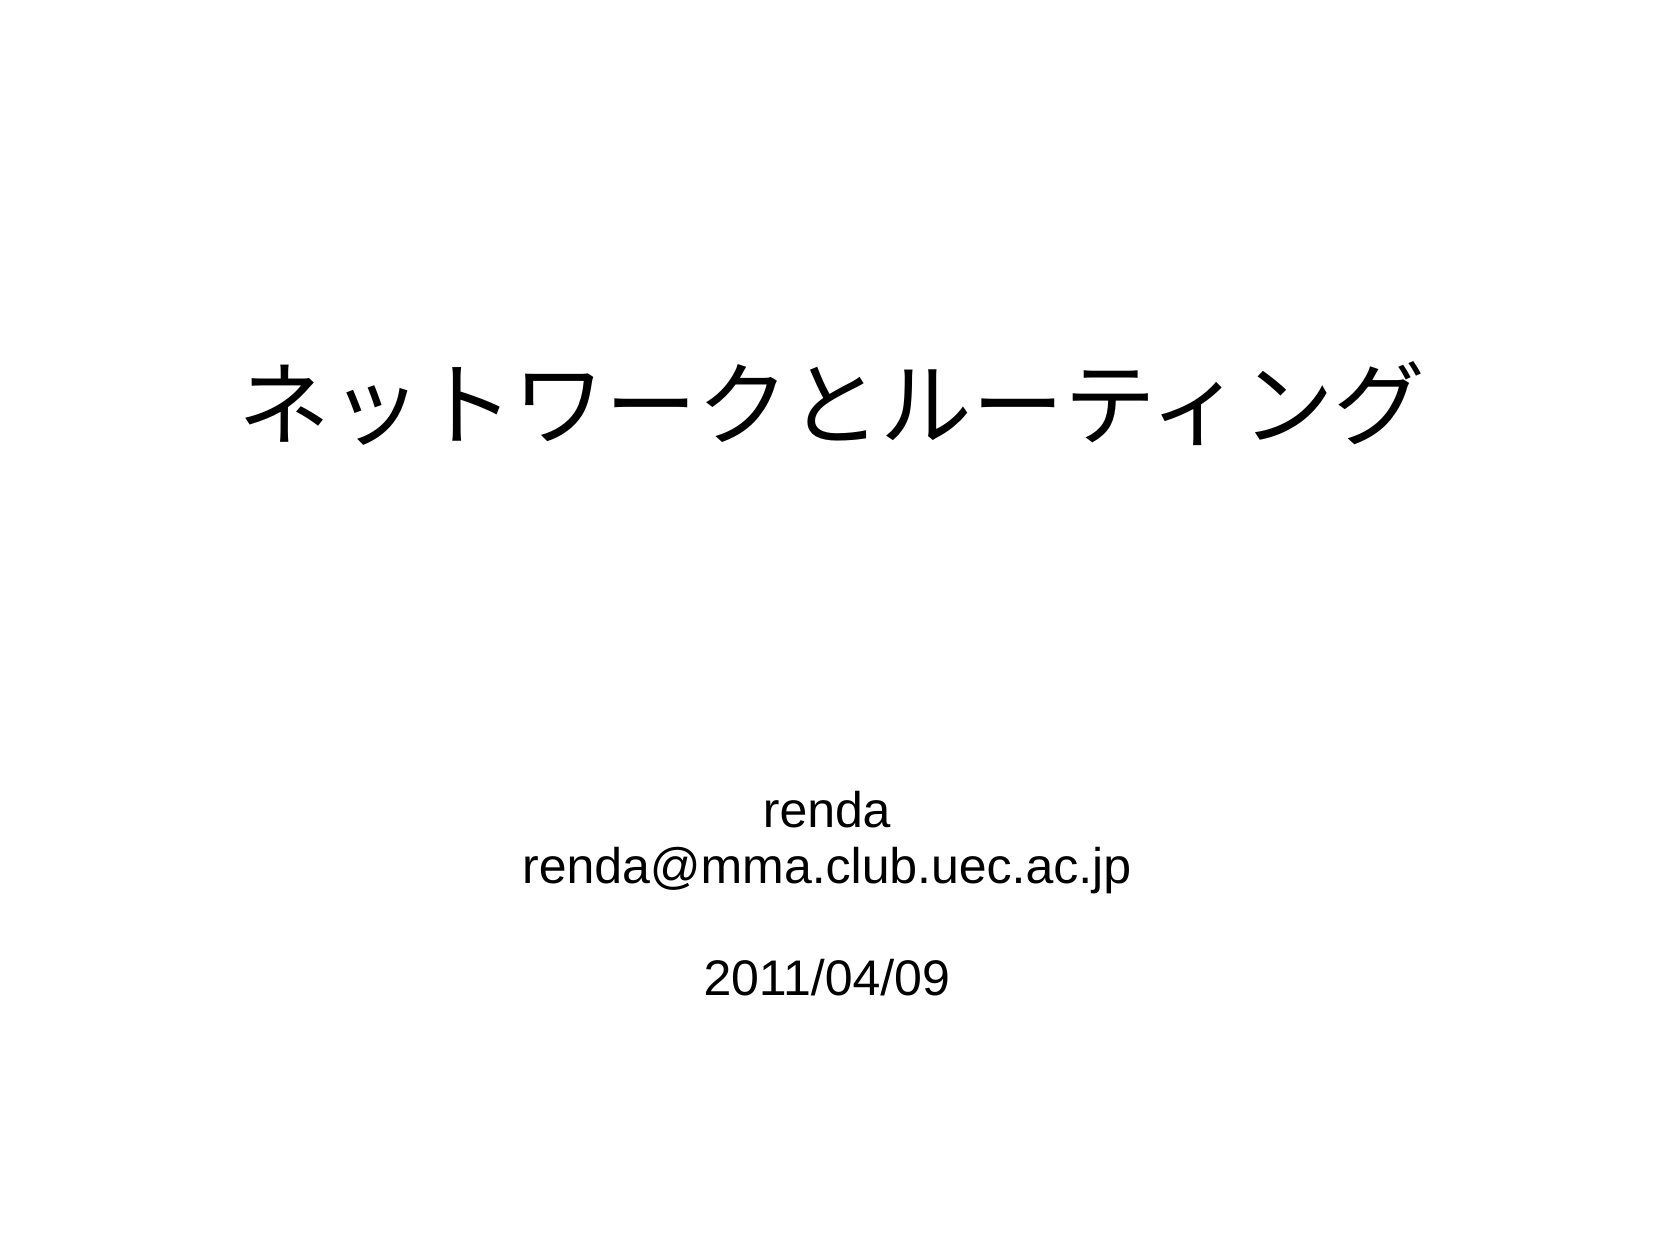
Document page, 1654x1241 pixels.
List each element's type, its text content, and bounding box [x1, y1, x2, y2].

title ネットワークとルーティング [88, 295, 1577, 503]
subtitle renda renda@mma.club.uec.ac.jp 2011/04/09 [82, 679, 1571, 1109]
